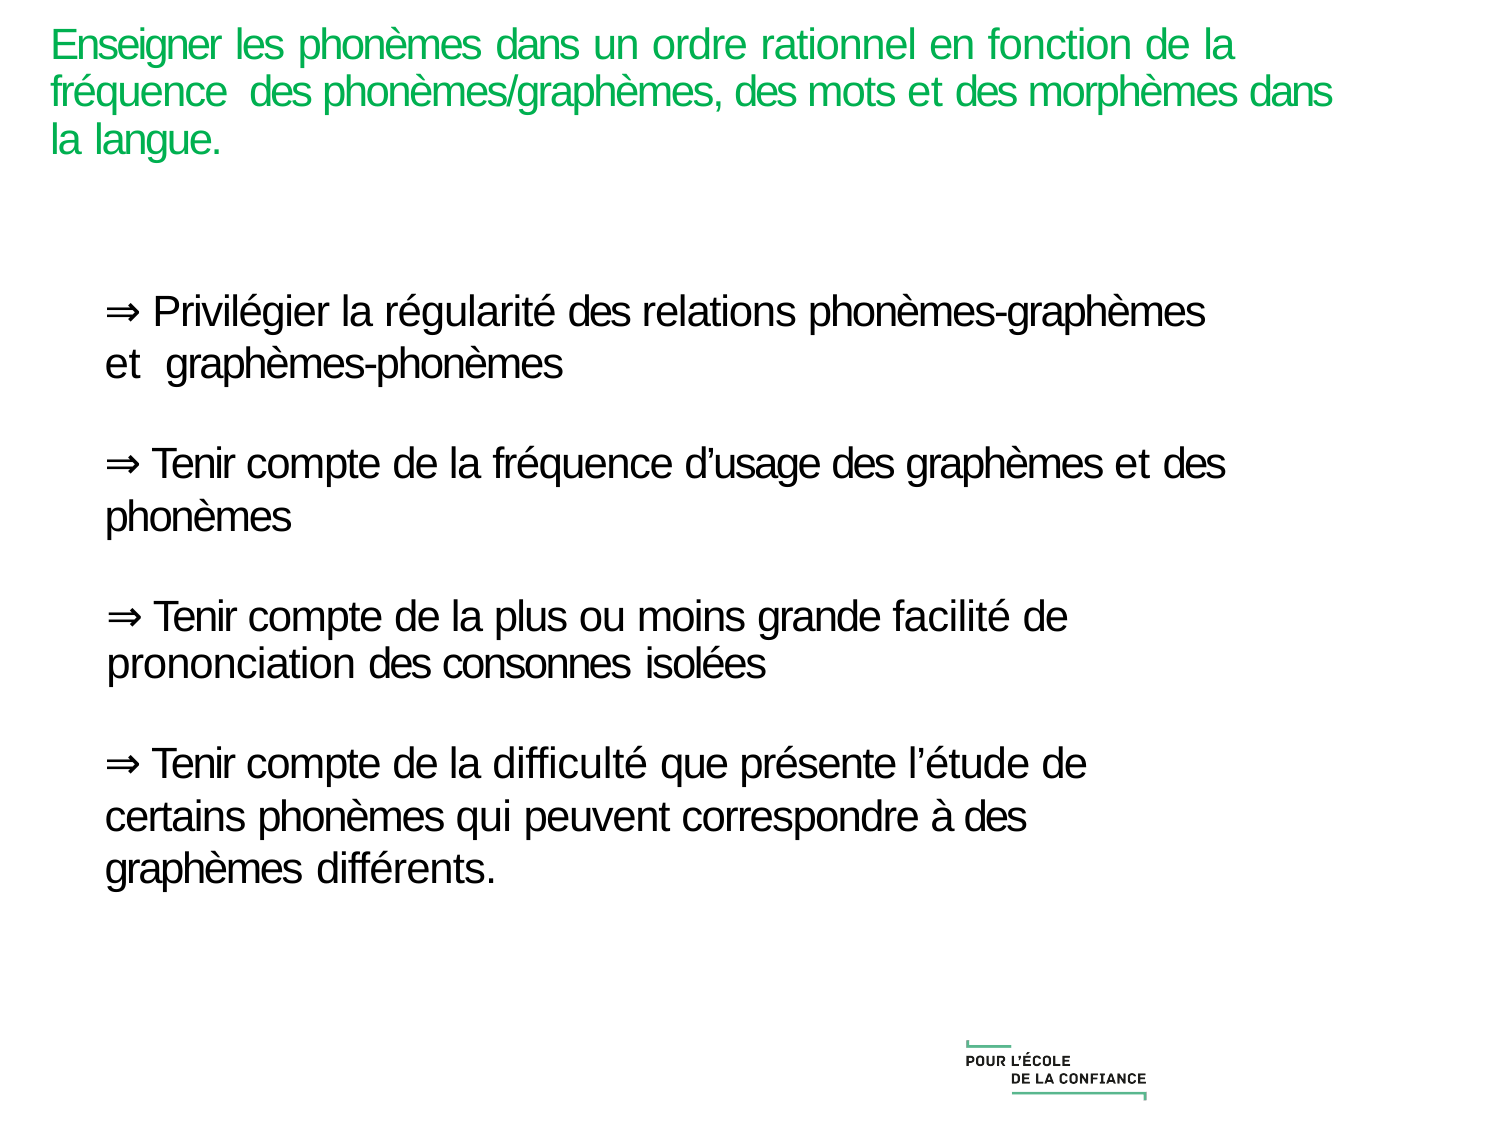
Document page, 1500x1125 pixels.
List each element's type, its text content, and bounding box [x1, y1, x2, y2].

picture [952, 1026, 1160, 1113]
title Enseigner les phonèmes dans un ordre rationnel en fonction de la fréquence des phonèmes/graphèmes, des mots et des morphèmes dans la langue. [48, 0, 1372, 186]
text_box ⇒ Privilégier la régularité des relations phonèmes-graphèmes et graphèmes-phonèmes ⇒ Tenir compte de la fréquence d’usage des graphèmes et des phonèmes ⇒ Tenir compte de la plus ou moins grande facilité de prononciation des consonnes isolées ⇒ Tenir compte de la difficulté que présente l’étude de certains phonèmes qui peuvent correspondre à des graphèmes différents. [104, 270, 1372, 940]
